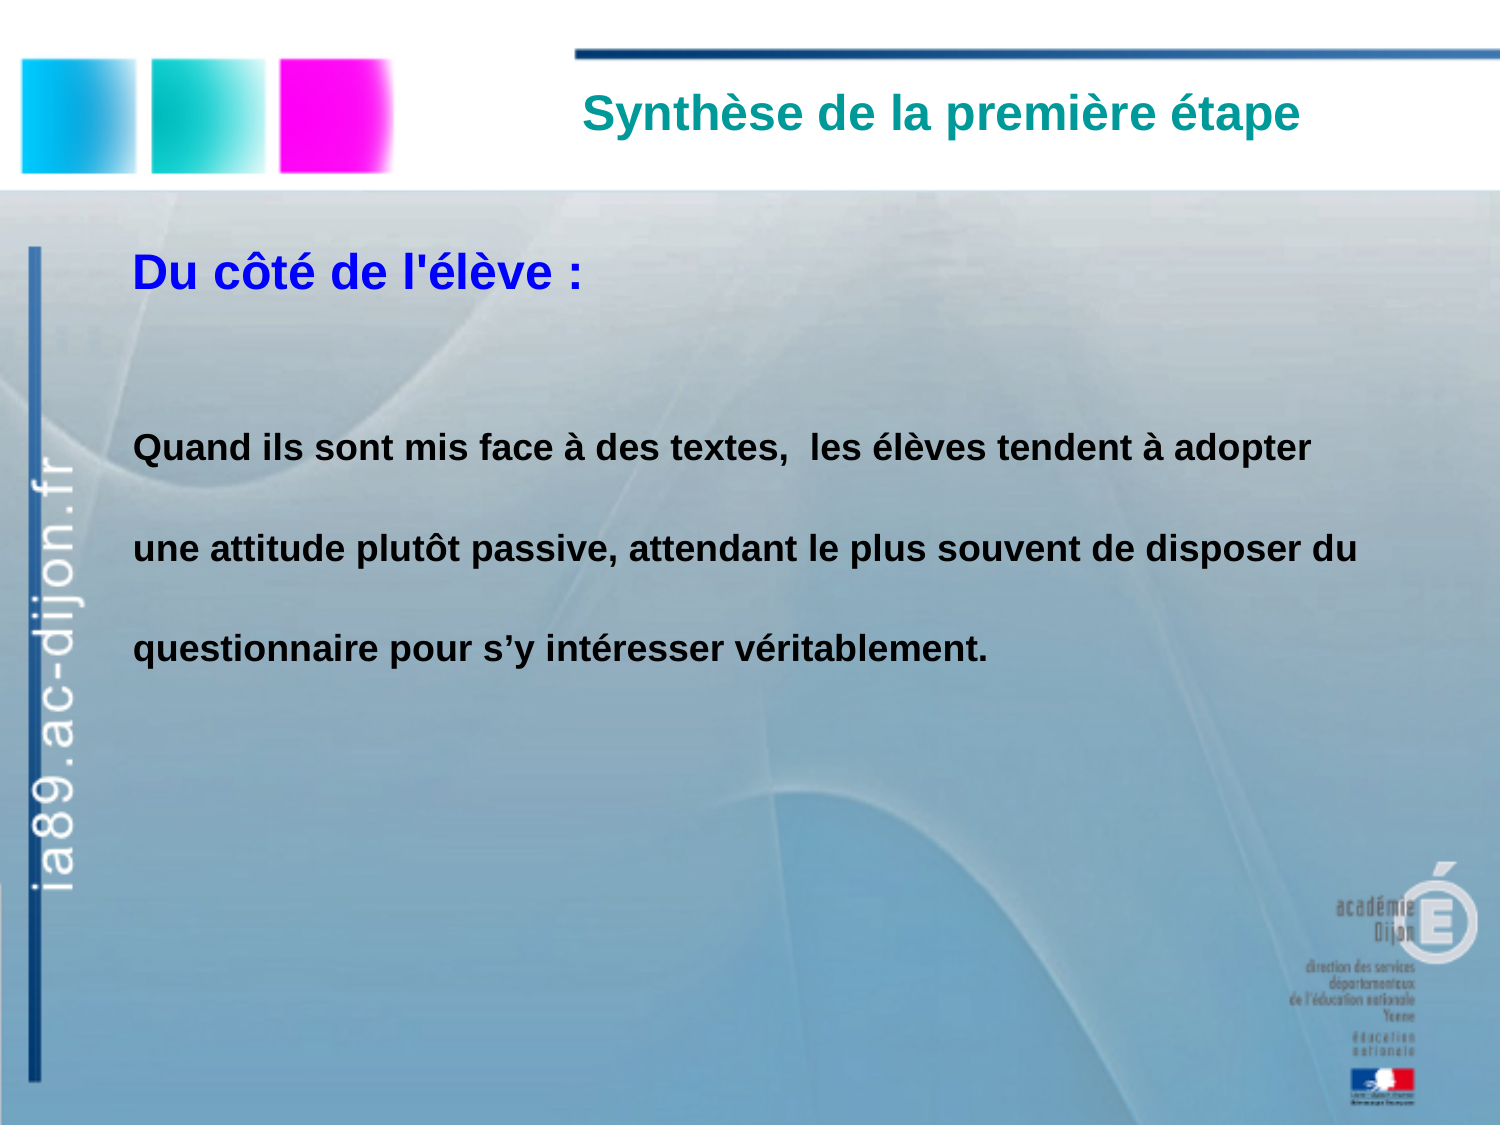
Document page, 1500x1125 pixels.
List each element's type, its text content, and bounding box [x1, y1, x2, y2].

list Du côté de l'élève : Quand ils sont mis face à des textes, les élèves tendent à adopter une attitude plutôt passive, attendant le plus souvent de disposer du questionnaire pour s’y intéresser véritablement. [118, 236, 1421, 945]
title Synthèse de la première étape [425, 42, 1459, 185]
picture [0, 0, 1500, 1125]
